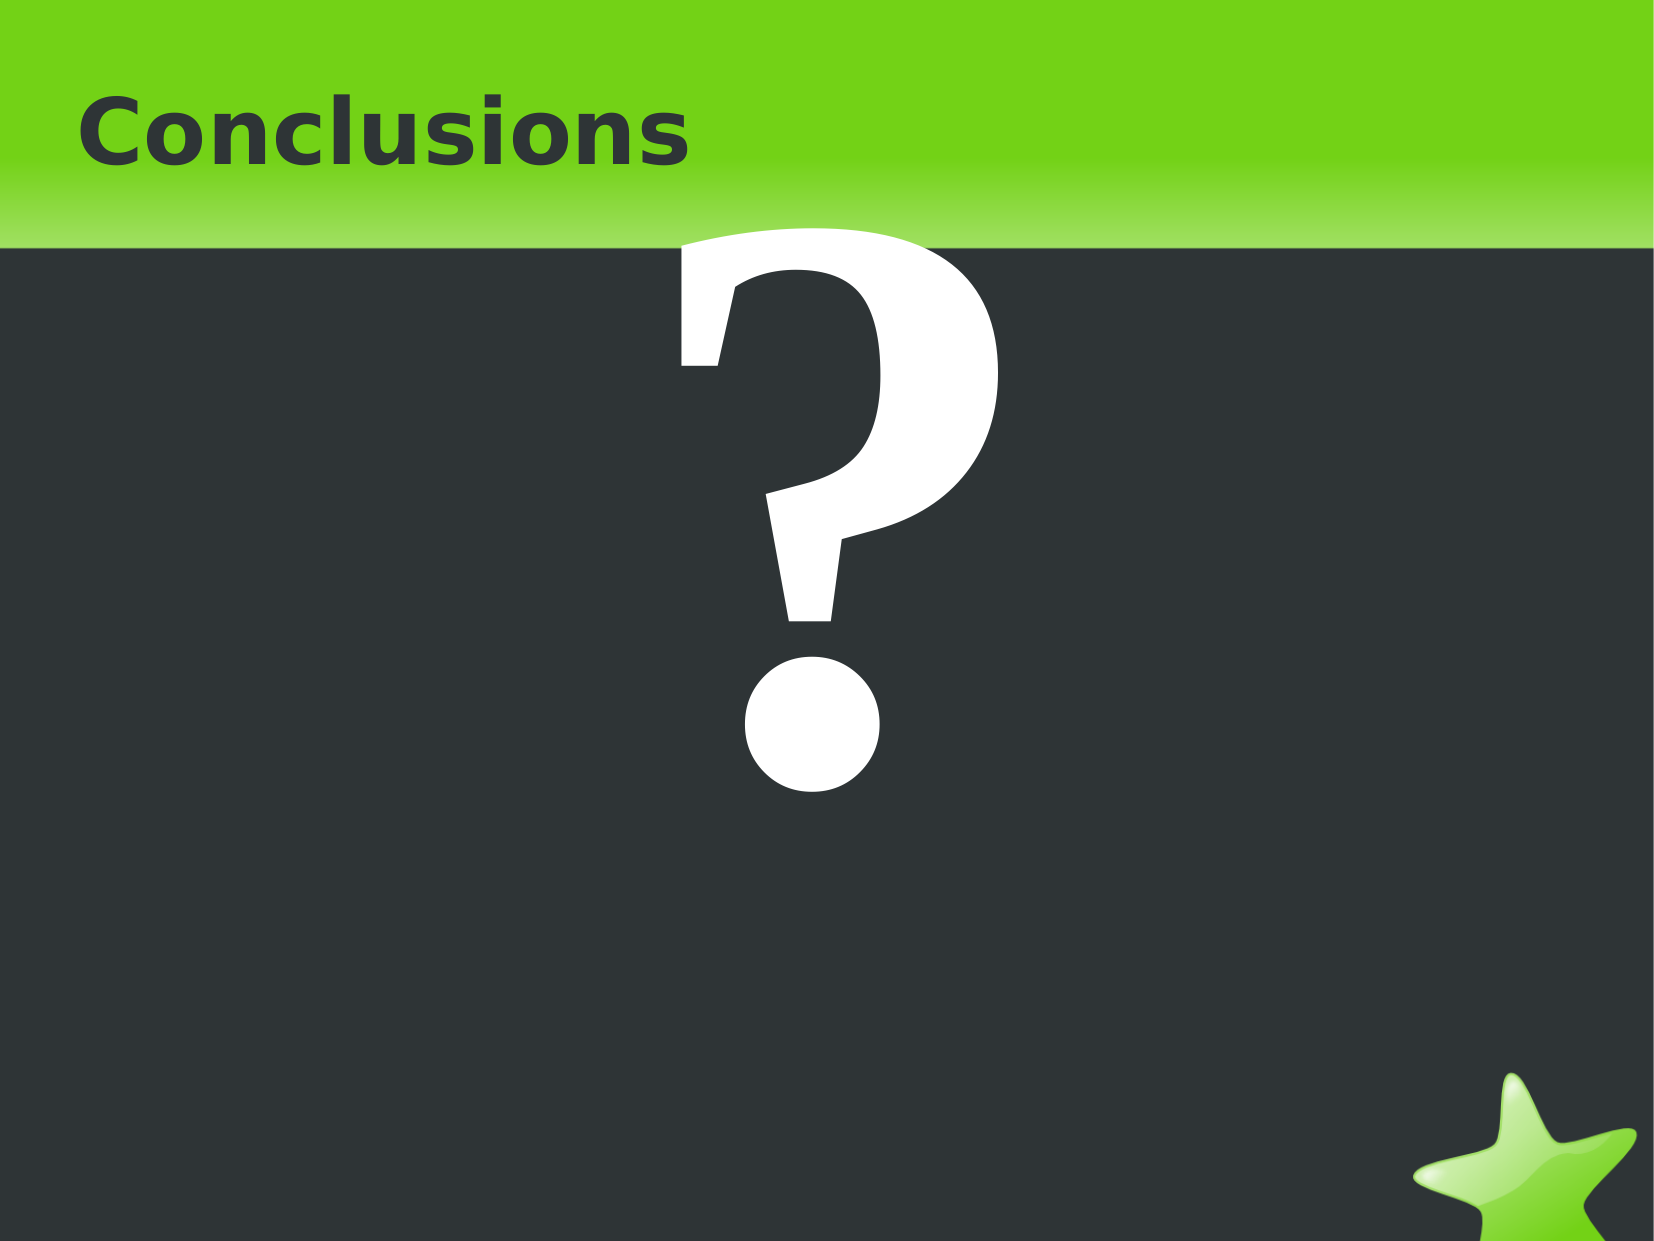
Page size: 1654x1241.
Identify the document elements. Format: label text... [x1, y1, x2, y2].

title Conclusions [76, 36, 1565, 229]
picture [0, 0, 1654, 1241]
list ? [86, 37, 1576, 1241]
